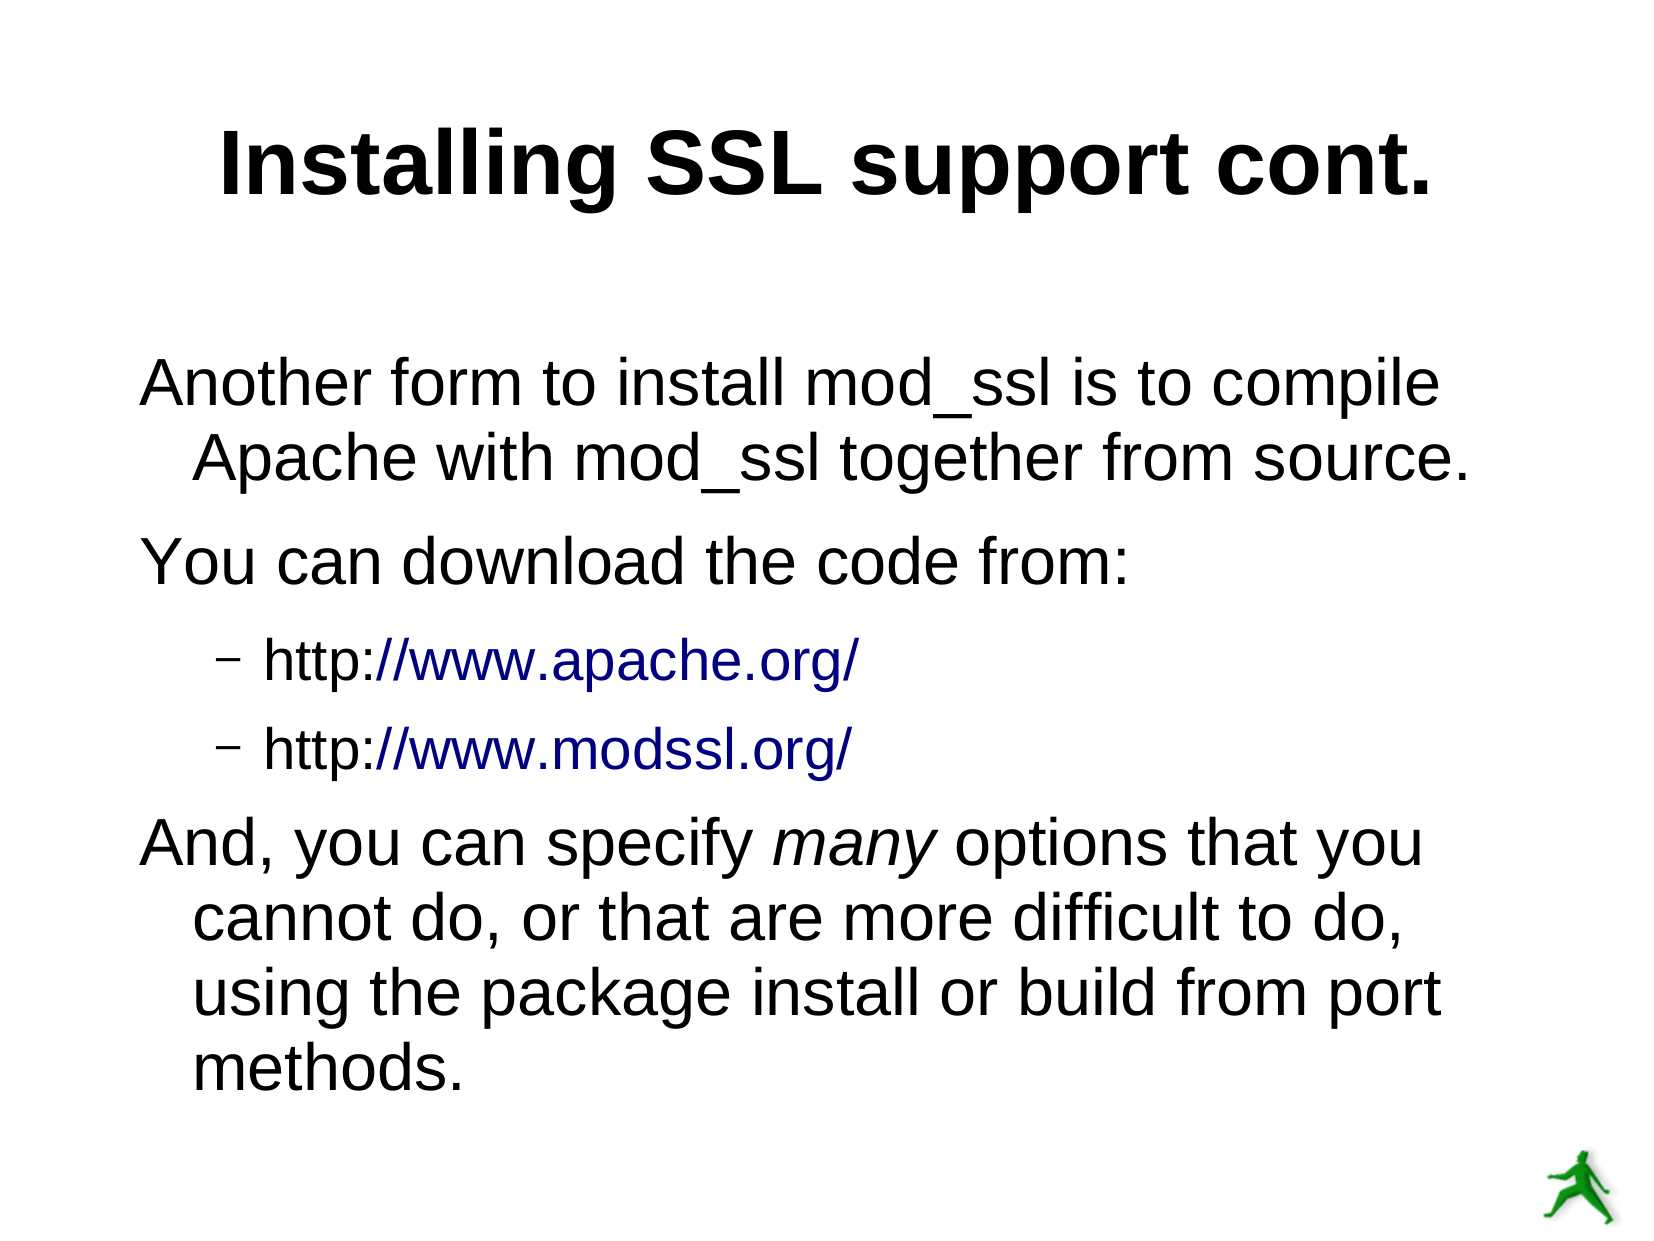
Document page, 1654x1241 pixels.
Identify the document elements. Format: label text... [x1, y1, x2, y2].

title Installing SSL support cont. [121, 73, 1534, 253]
list Another form to install mod_ssl is to compile Apache with mod_ssl together from source. You can download the code from: http://www.apache.org/ http://www.modssl.org/ And, you can specify many options that you cannot do, or that are more difficult to do, using the package install or build from port methods. [121, 344, 1534, 1170]
picture [1541, 1135, 1634, 1227]
